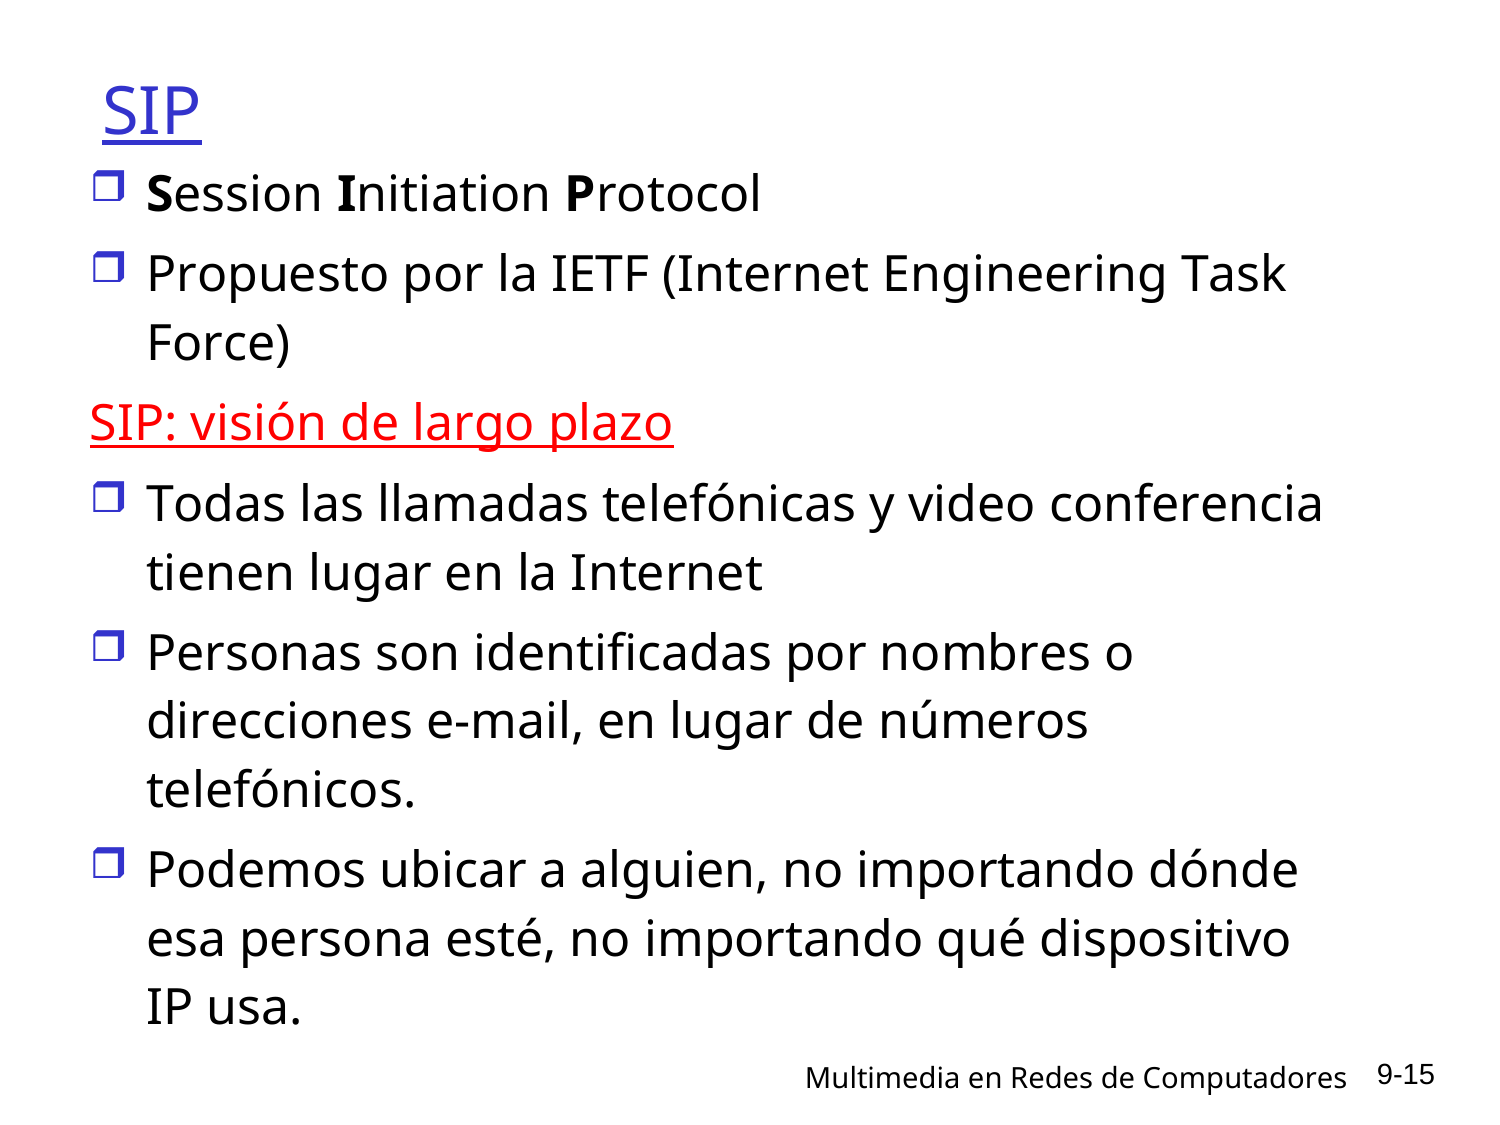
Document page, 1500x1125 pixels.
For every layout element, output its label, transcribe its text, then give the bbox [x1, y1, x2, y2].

list Session Initiation Protocol Propuesto por la IETF (Internet Engineering Task Force) SIP: visión de largo plazo Todas las llamadas telefónicas y video conferencia tienen lugar en la Internet Personas son identificadas por nombres o direcciones e-mail, en lugar de números telefónicos. Podemos ubicar a alguien, no importando dónde esa persona esté, no importando qué dispositivo IP usa. [75, 149, 1351, 956]
title SIP [87, 37, 1363, 181]
